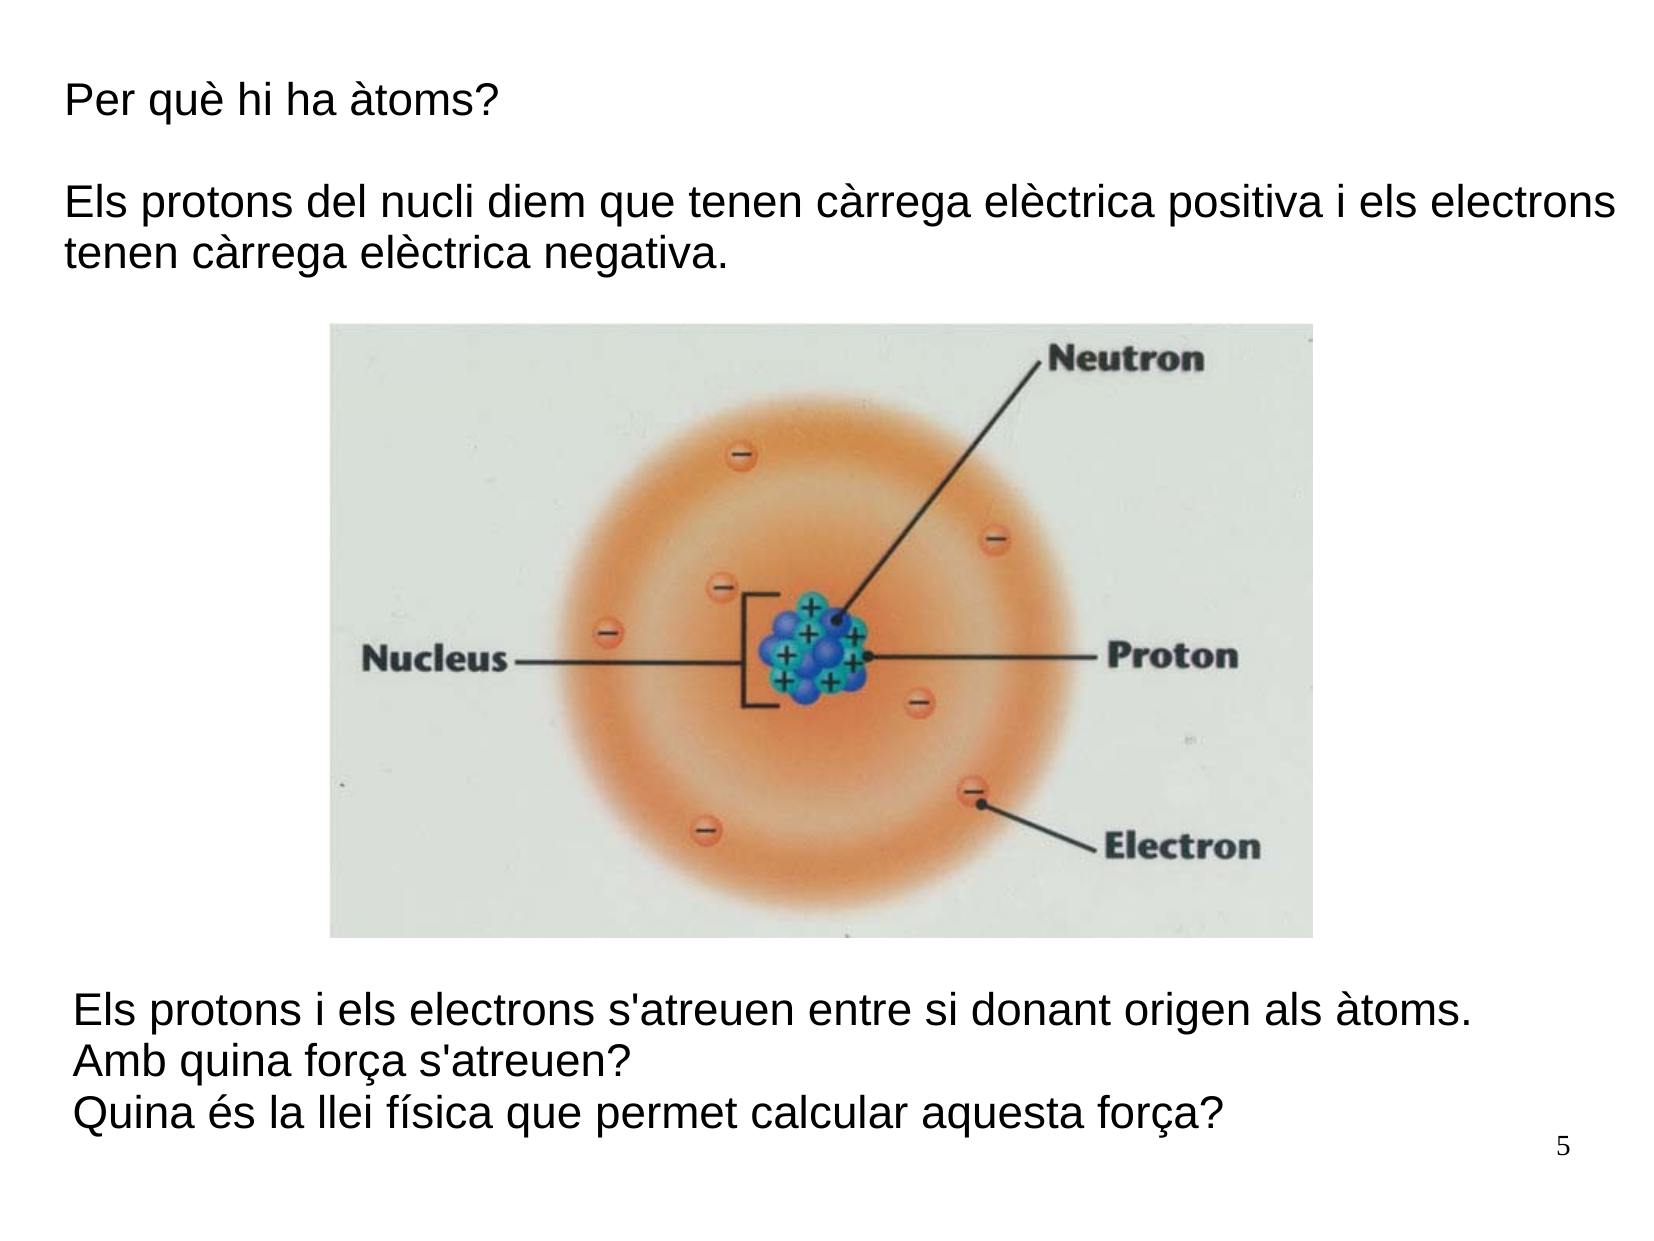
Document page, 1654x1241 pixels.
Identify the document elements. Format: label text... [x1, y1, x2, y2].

text_box Els protons i els electrons s'atreuen entre si donant origen als àtoms. Amb quina força s'atreuen? Quina és la llei física que permet calcular aquesta força? [57, 976, 1584, 1146]
picture [329, 323, 1313, 938]
text_box Per què hi ha àtoms? Els protons del nucli diem que tenen càrrega elèctrica positiva i els electrons tenen càrrega elèctrica negativa. [49, 66, 1654, 301]
